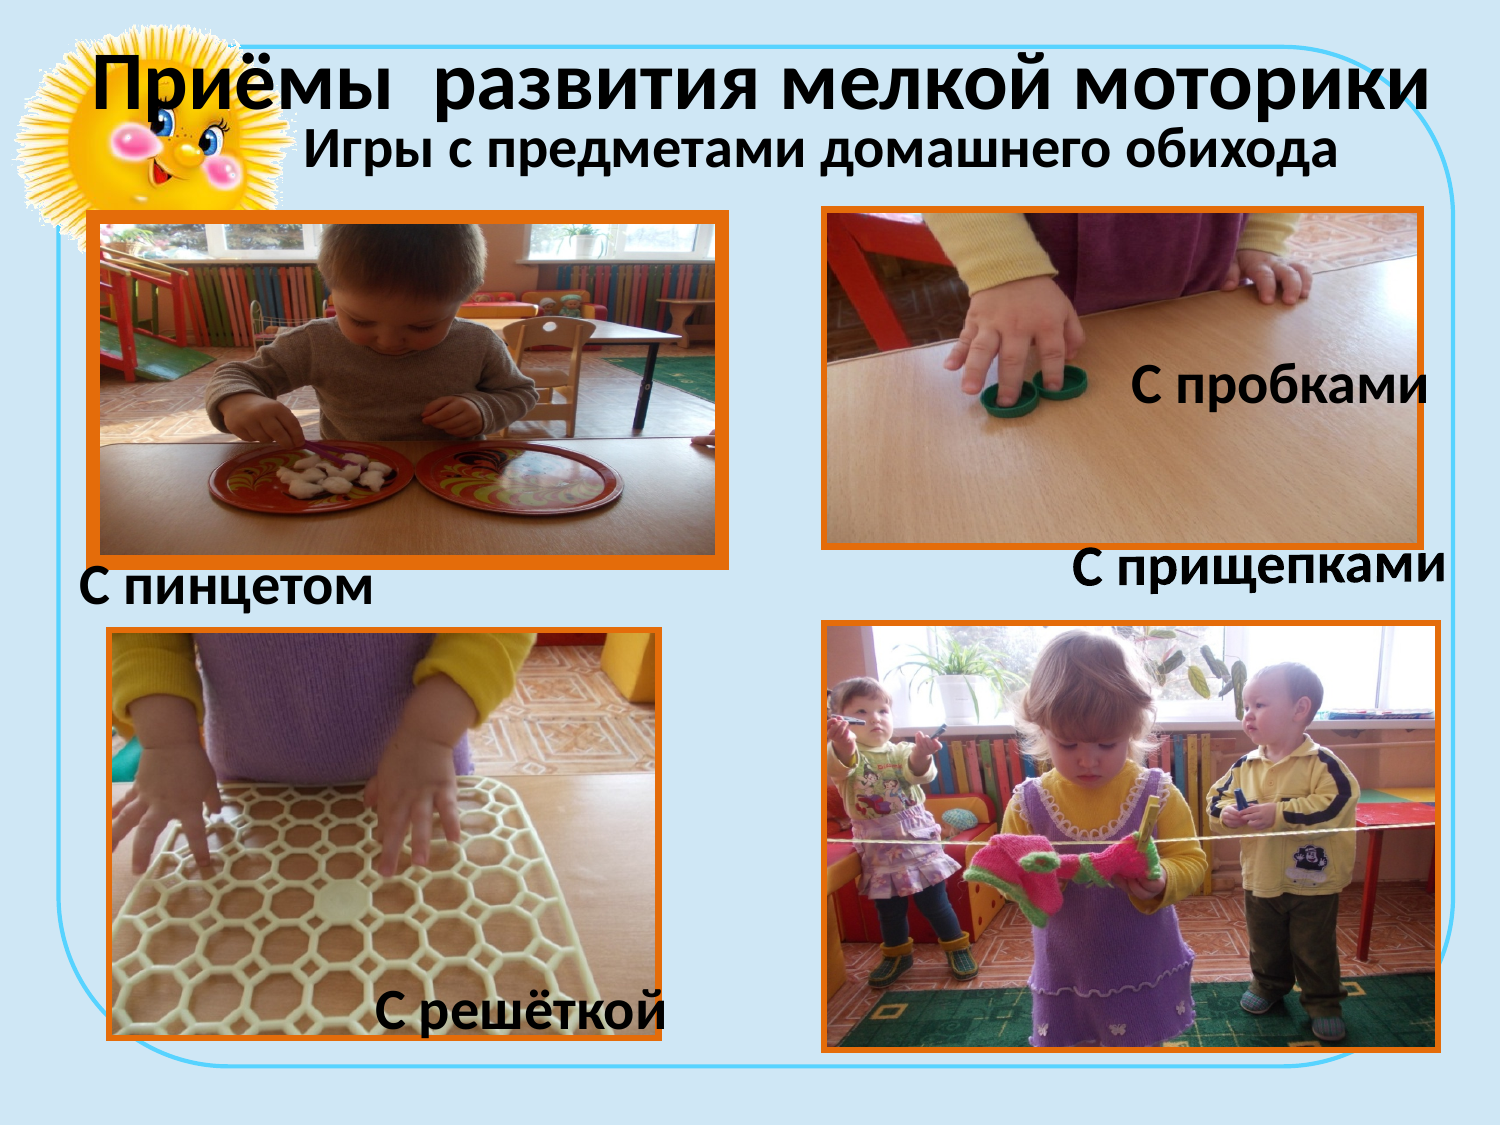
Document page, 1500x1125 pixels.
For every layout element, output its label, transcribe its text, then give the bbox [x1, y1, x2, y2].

picture [11, 11, 340, 340]
picture [100, 224, 715, 556]
picture [826, 212, 1418, 544]
text_box С решёткой [360, 964, 727, 1049]
text_box Игры с предметами домашнего обихода [289, 101, 1459, 187]
picture [112, 633, 656, 1035]
text_box С прищепками [1057, 515, 1471, 606]
text_box С пробками [1116, 338, 1471, 423]
text_box С пинцетом [64, 538, 455, 624]
picture [826, 625, 1436, 1047]
text_box Приёмы развития мелкой моторики [76, 19, 1500, 134]
